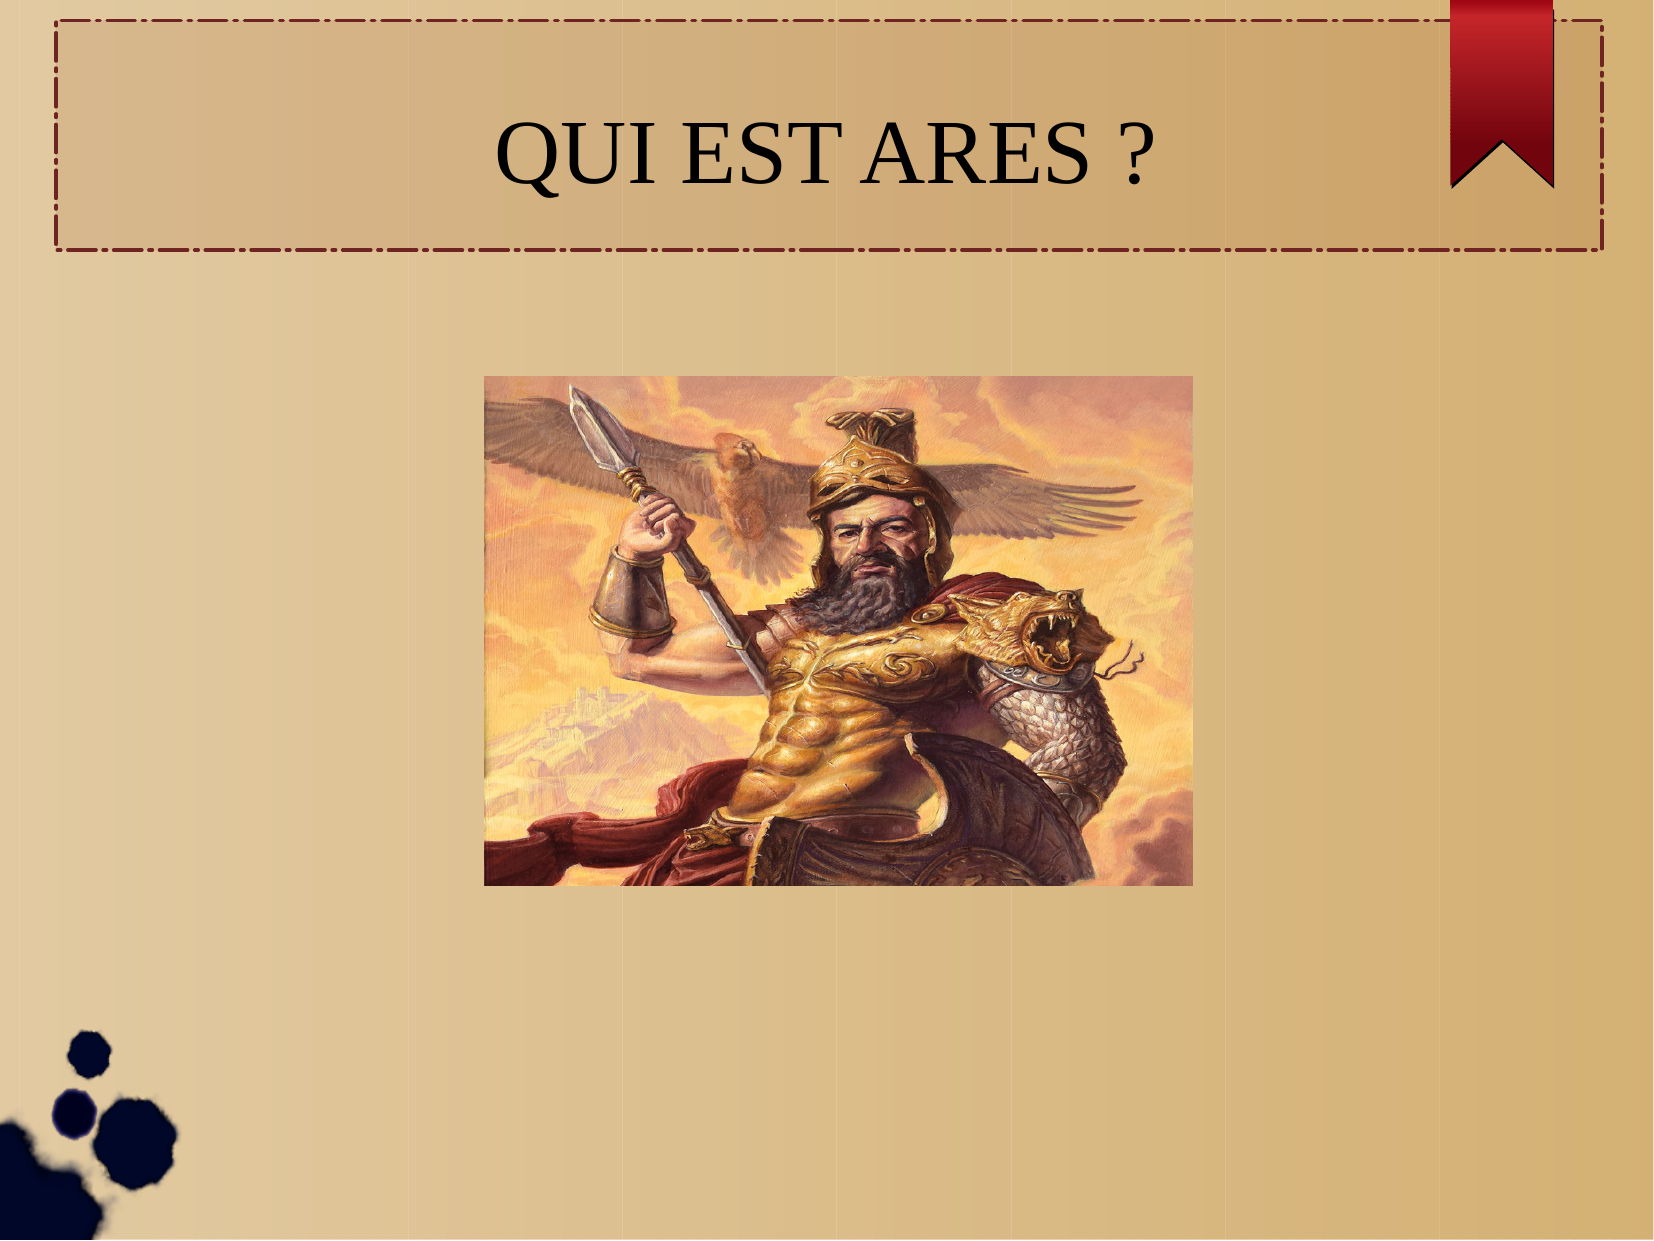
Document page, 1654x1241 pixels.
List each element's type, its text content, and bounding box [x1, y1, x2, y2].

title QUI EST ARES ? [82, 49, 1571, 257]
picture [484, 376, 1193, 886]
